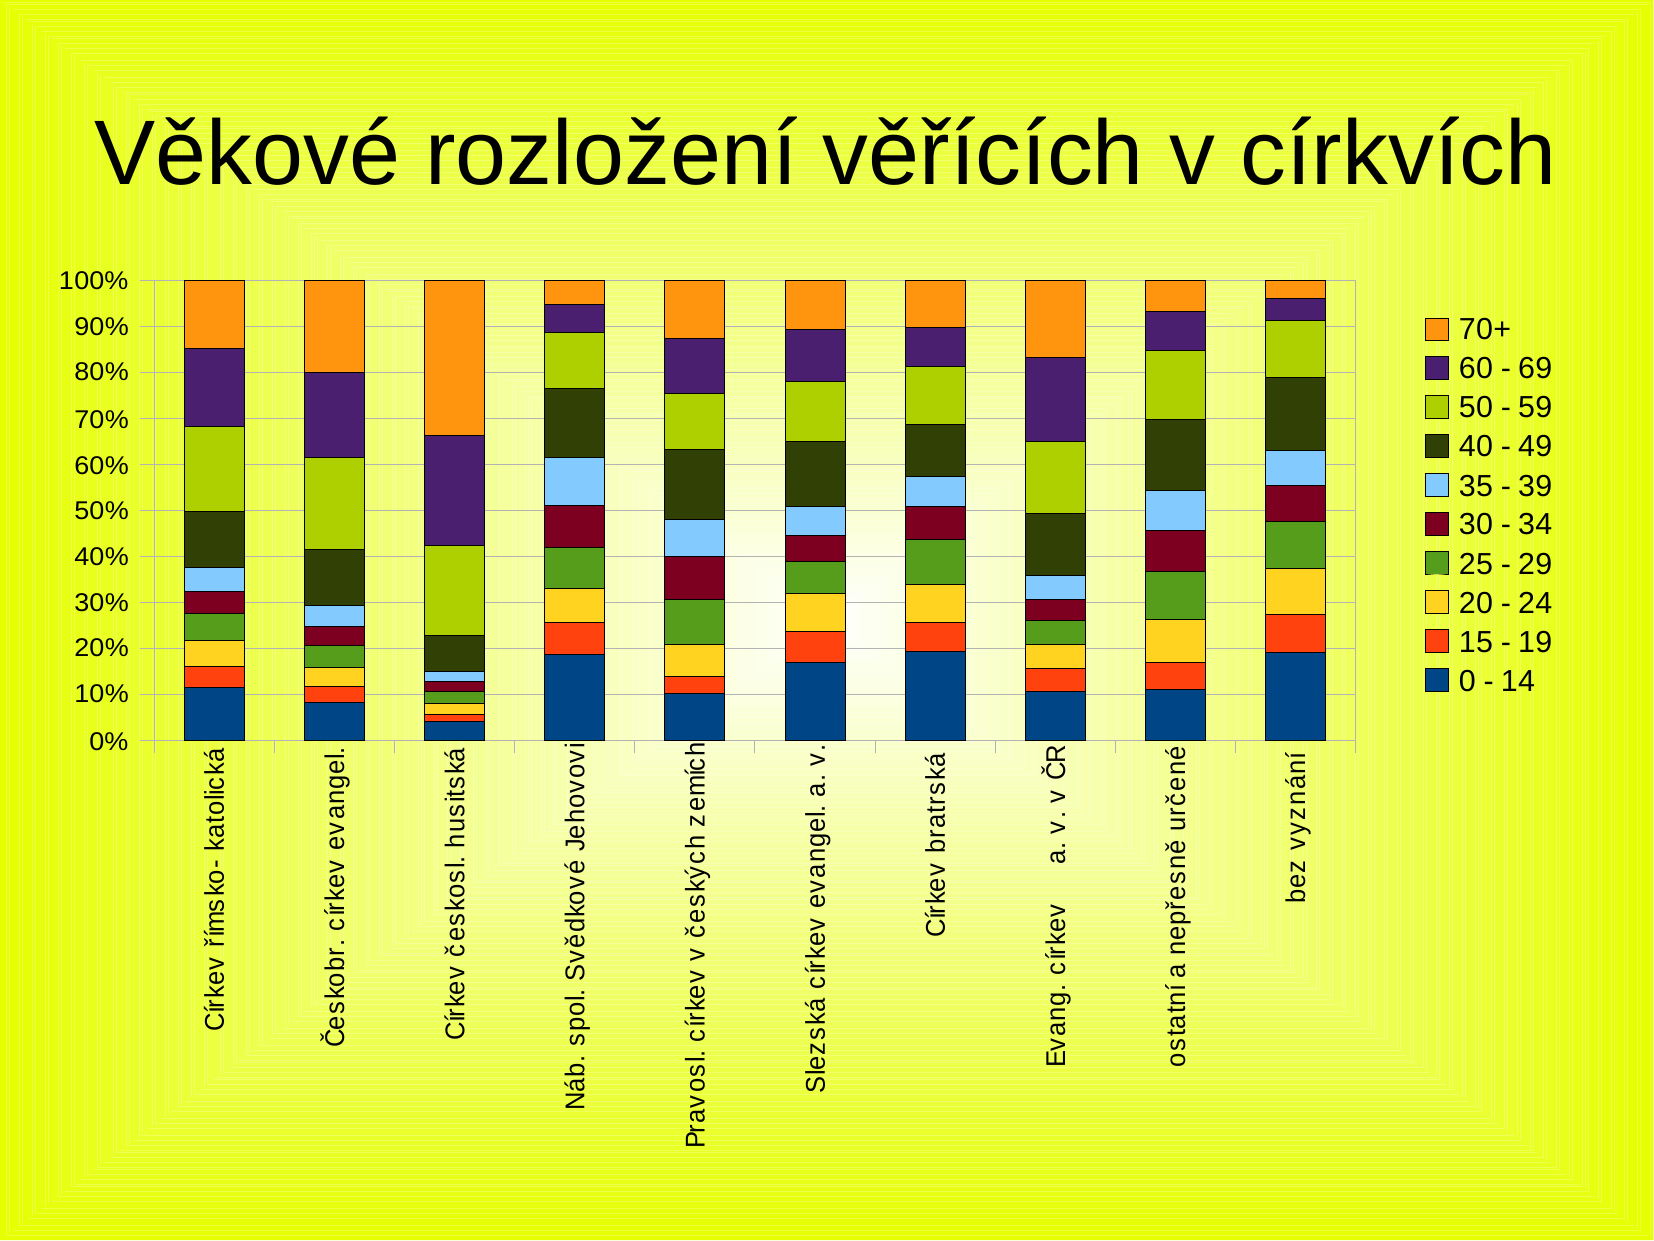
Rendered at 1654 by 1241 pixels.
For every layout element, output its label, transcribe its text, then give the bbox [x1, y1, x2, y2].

picture [1407, 303, 1573, 716]
title Věkové rozložení věřících v církvích [82, 56, 1571, 250]
picture [59, 265, 1359, 1152]
